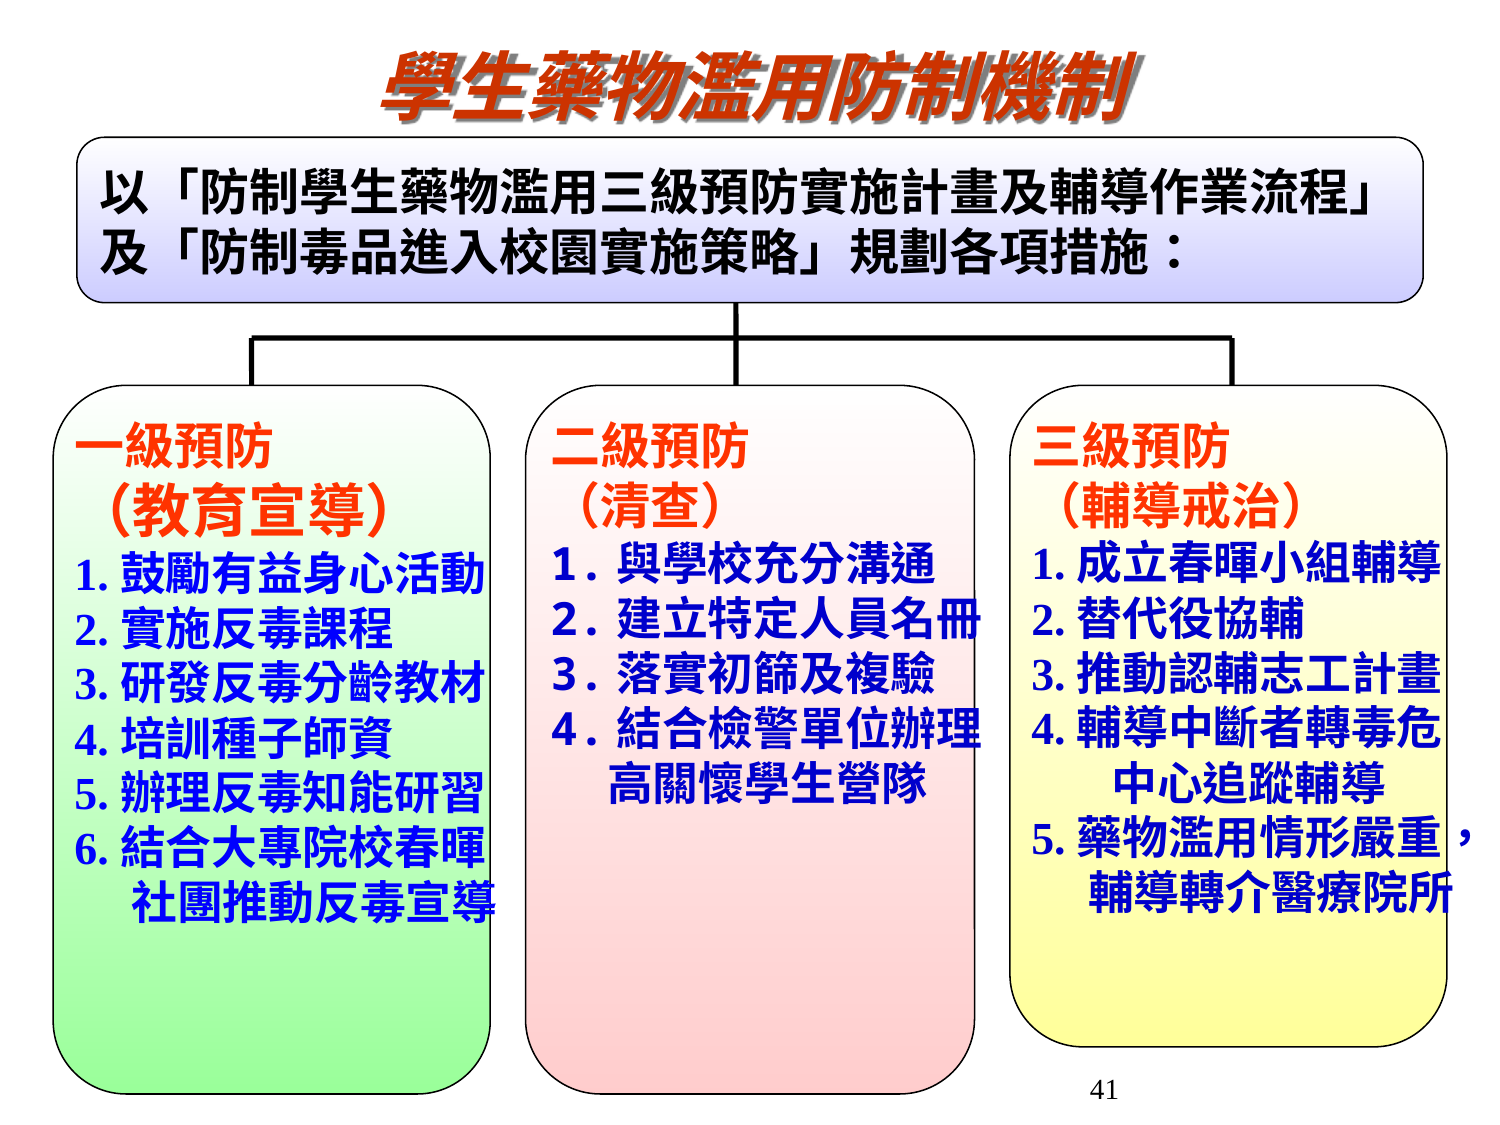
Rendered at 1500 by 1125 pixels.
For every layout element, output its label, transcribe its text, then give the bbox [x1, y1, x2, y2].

text_box [1074, 1024, 1426, 1113]
text_box 三級預防 （輔導戒治） 1.成立春暉小組輔導 2.替代役協輔 3.推動認輔志工計畫 4.輔導中斷者轉毒危 中心追蹤輔導 5.藥物濫用情形嚴重， 輔導轉介醫療院所 [1009, 385, 1447, 1047]
title 學生藥物濫用防制機制 [253, 31, 1247, 138]
text_box 一級預防 （教育宣導） 1.鼓勵有益身心活動 2.實施反毒課程 3.研發反毒分齡教材 4.培訓種子師資 5.辦理反毒知能研習 6.結合大專院校春暉 社團推動反毒宣導 [53, 385, 491, 1094]
text_box 二級預防 （清查） 1.與學校充分溝通 2.建立特定人員名冊 3.落實初篩及複驗 4.結合檢警單位辦理 高關懷學生營隊 [525, 385, 975, 1094]
text_box 以「防制學生藥物濫用三級預防實施計畫及輔導作業流程」 及「防制毒品進入校園實施策略」規劃各項措施： [76, 137, 1424, 303]
